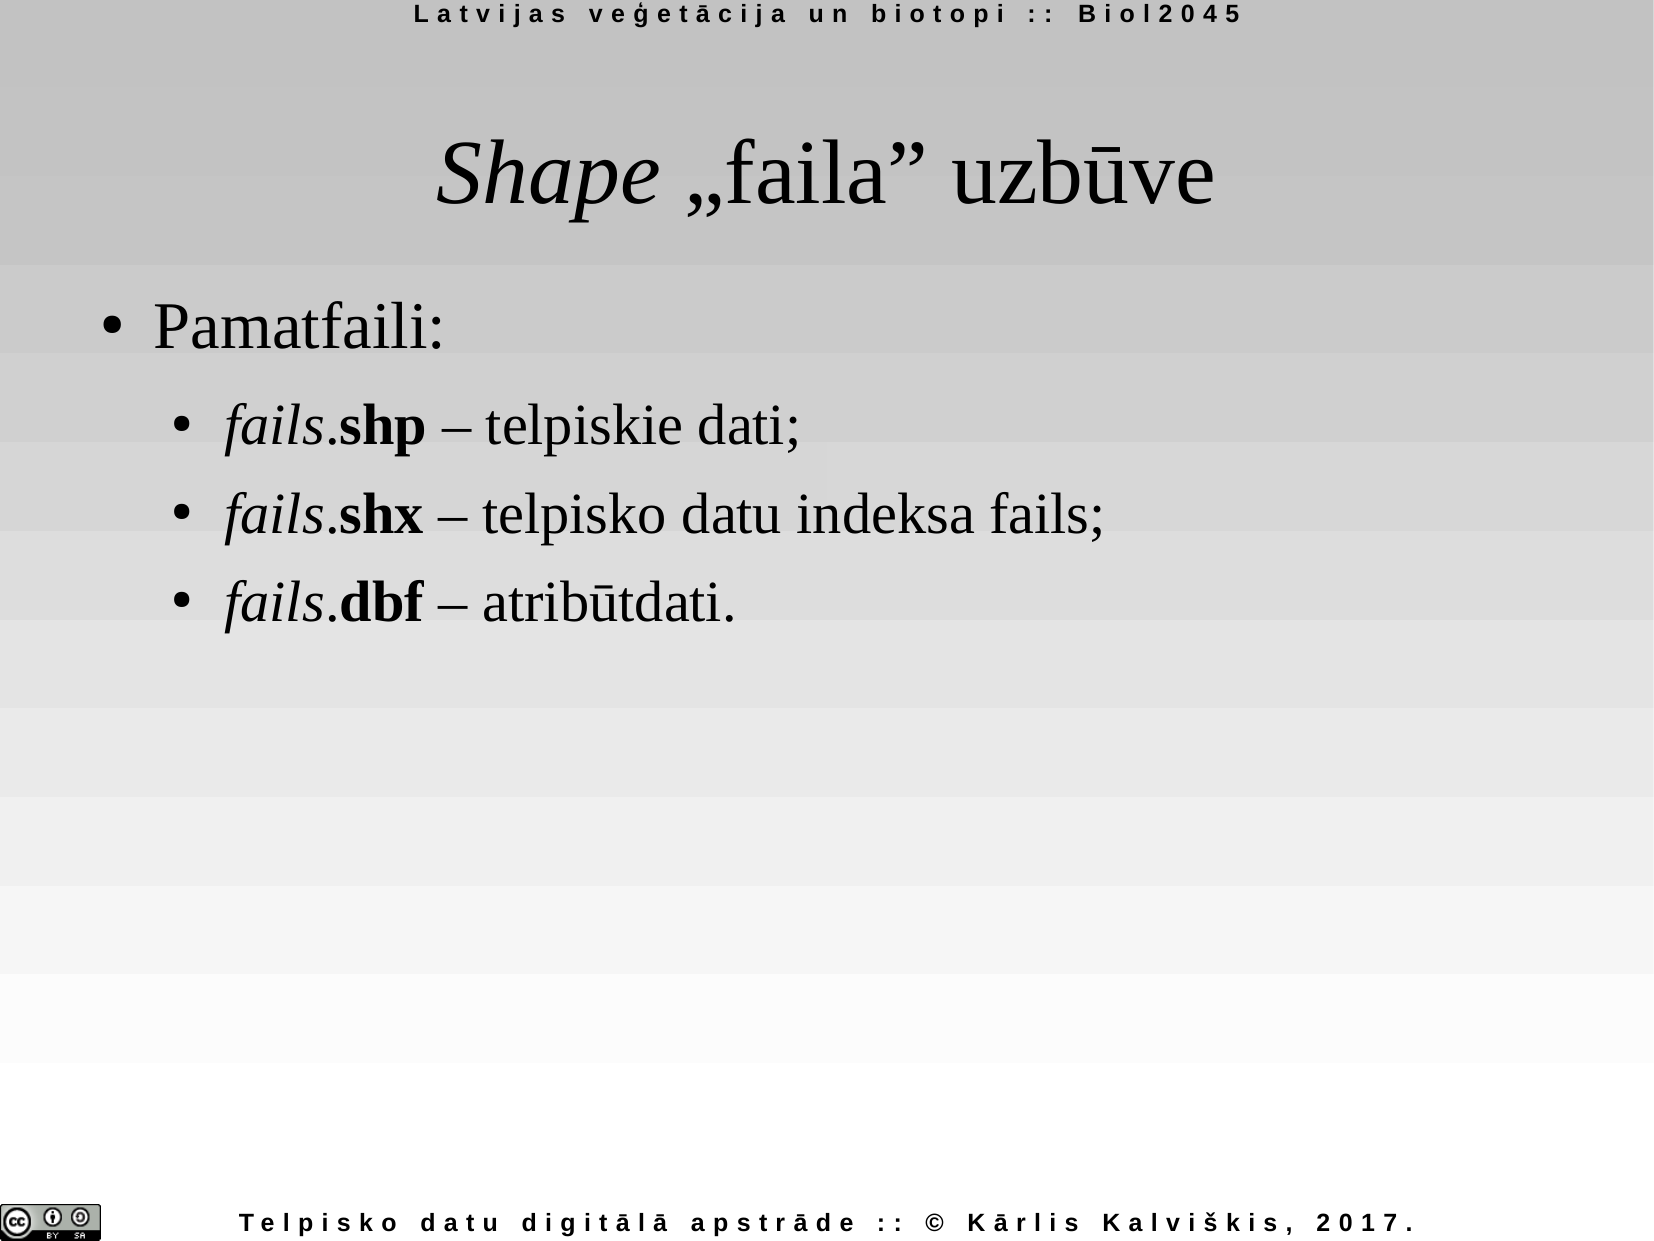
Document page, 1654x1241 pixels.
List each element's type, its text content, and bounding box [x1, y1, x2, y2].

picture [0, 0, 1654, 1241]
title Shape „faila” uzbūve [29, 56, 1625, 289]
list Pamatfaili: fails.shp – telpiskie dati; fails.shx – telpisko datu indeksa fails; fails.dbf – atribūtdati. [82, 289, 1571, 1098]
